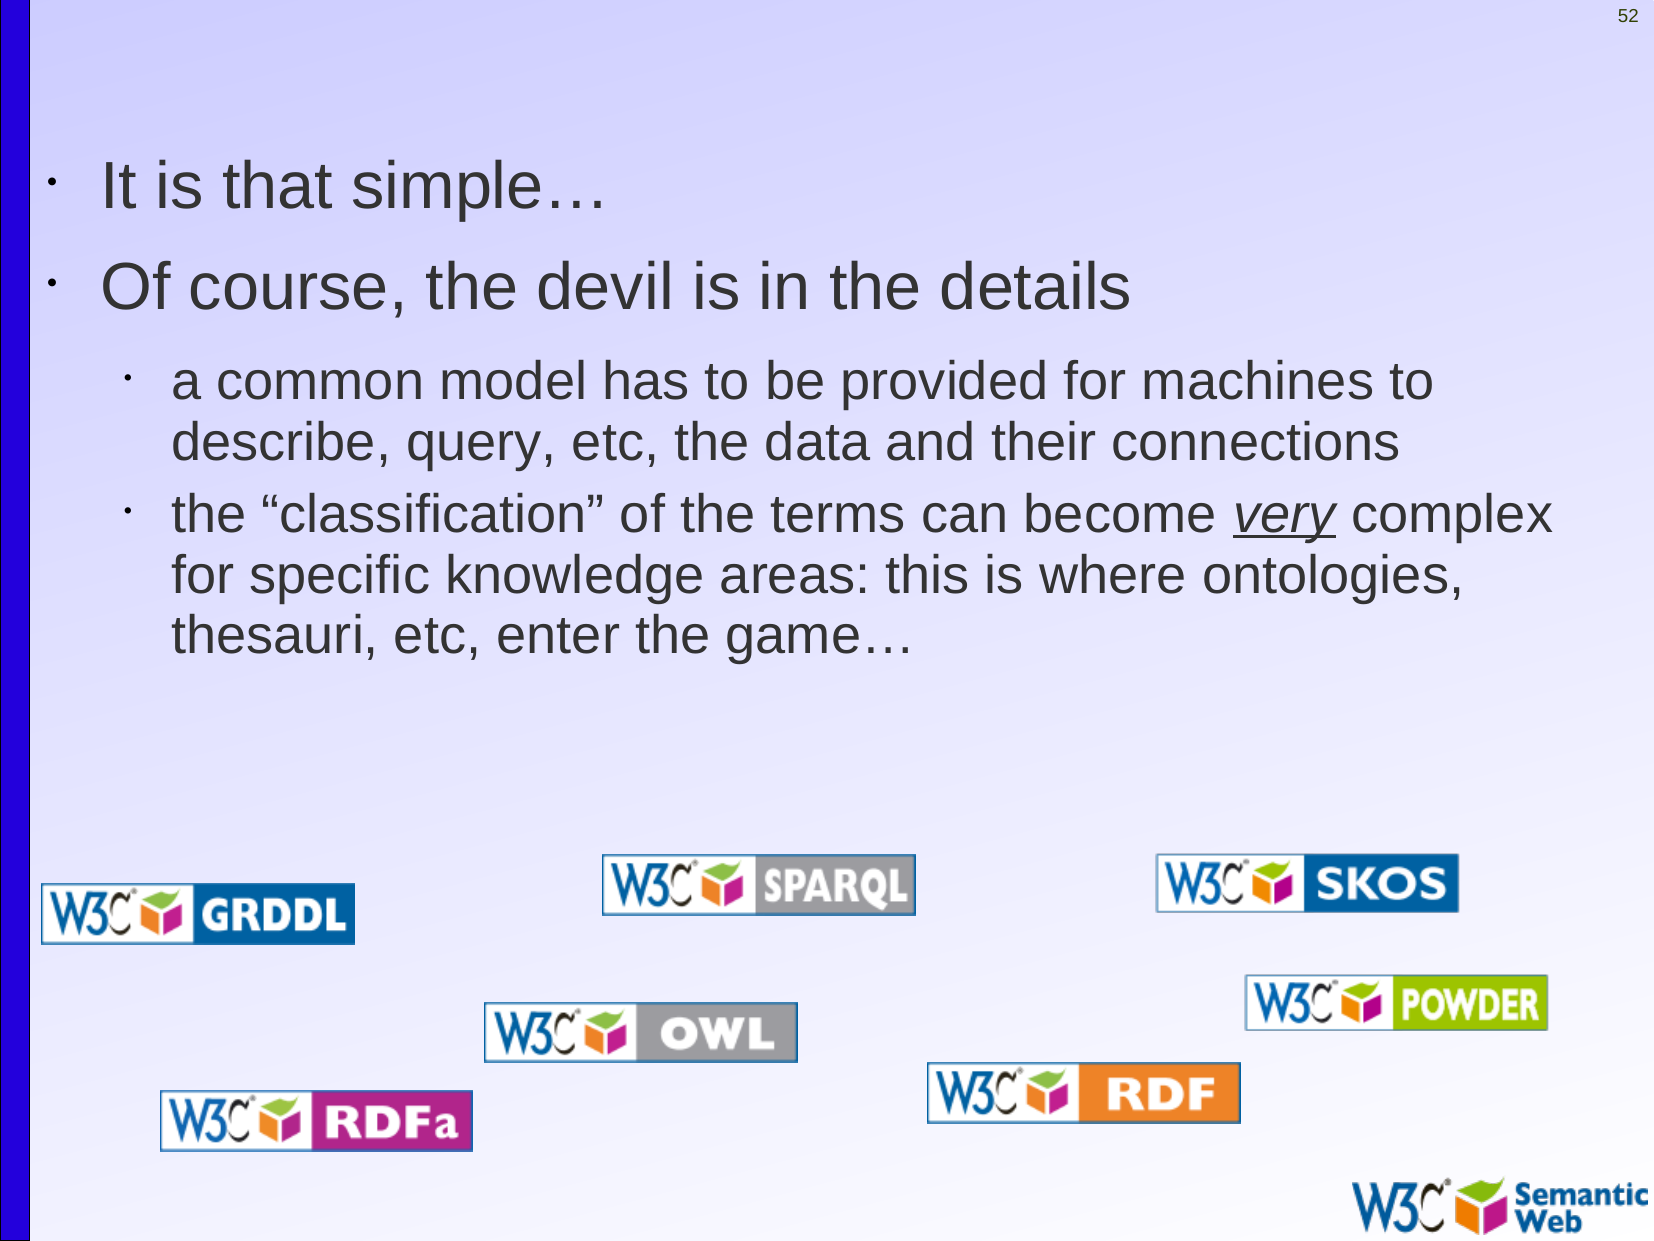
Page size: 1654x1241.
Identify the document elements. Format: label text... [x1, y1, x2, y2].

picture [1352, 1175, 1648, 1235]
picture [1151, 851, 1464, 916]
picture [41, 883, 355, 945]
picture [1240, 972, 1553, 1034]
picture [484, 1002, 798, 1063]
picture [927, 1062, 1241, 1124]
picture [602, 854, 916, 916]
picture [160, 1090, 473, 1152]
list It is that simple… Of course, the devil is in the details a common model has to be provided for machines to describe, query, etc, the data and their connections the “classification” of the terms can become very complex for specific knowledge areas: this is where ontologies, thesauri, etc, enter the game… [29, 147, 1624, 1134]
